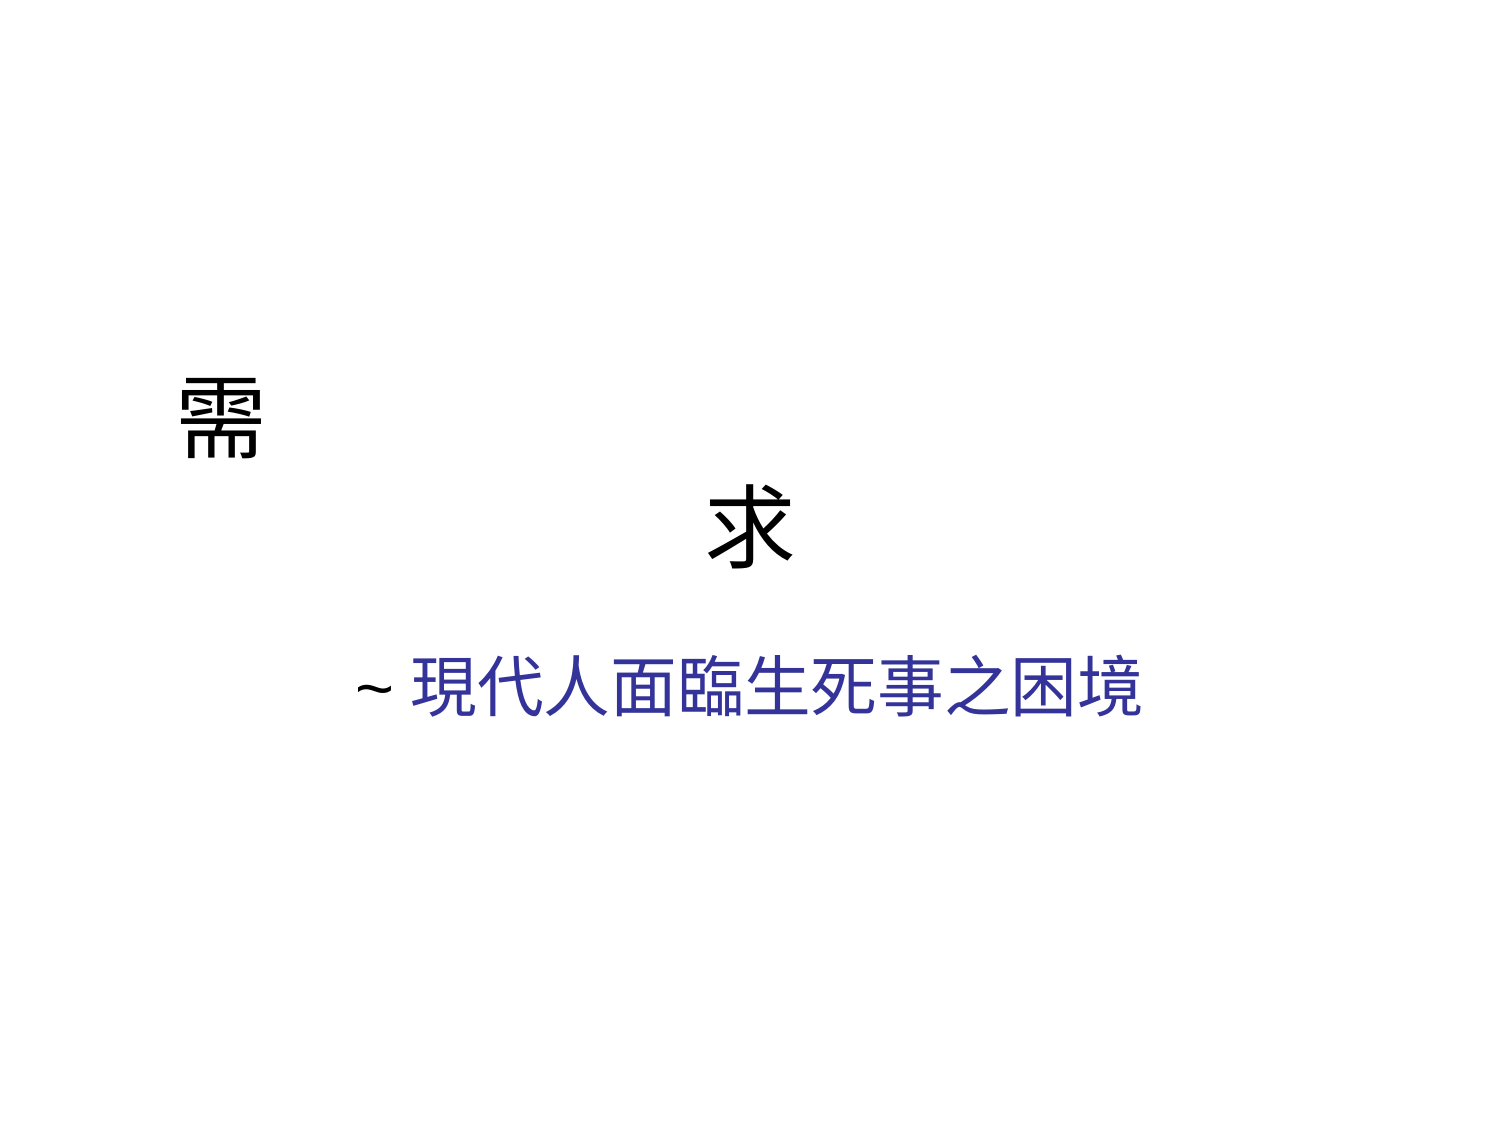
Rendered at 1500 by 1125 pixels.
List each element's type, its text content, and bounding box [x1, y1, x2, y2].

text_box ~現代人面臨生死事之困境 [225, 637, 1276, 926]
title 需 求 [112, 349, 1388, 591]
